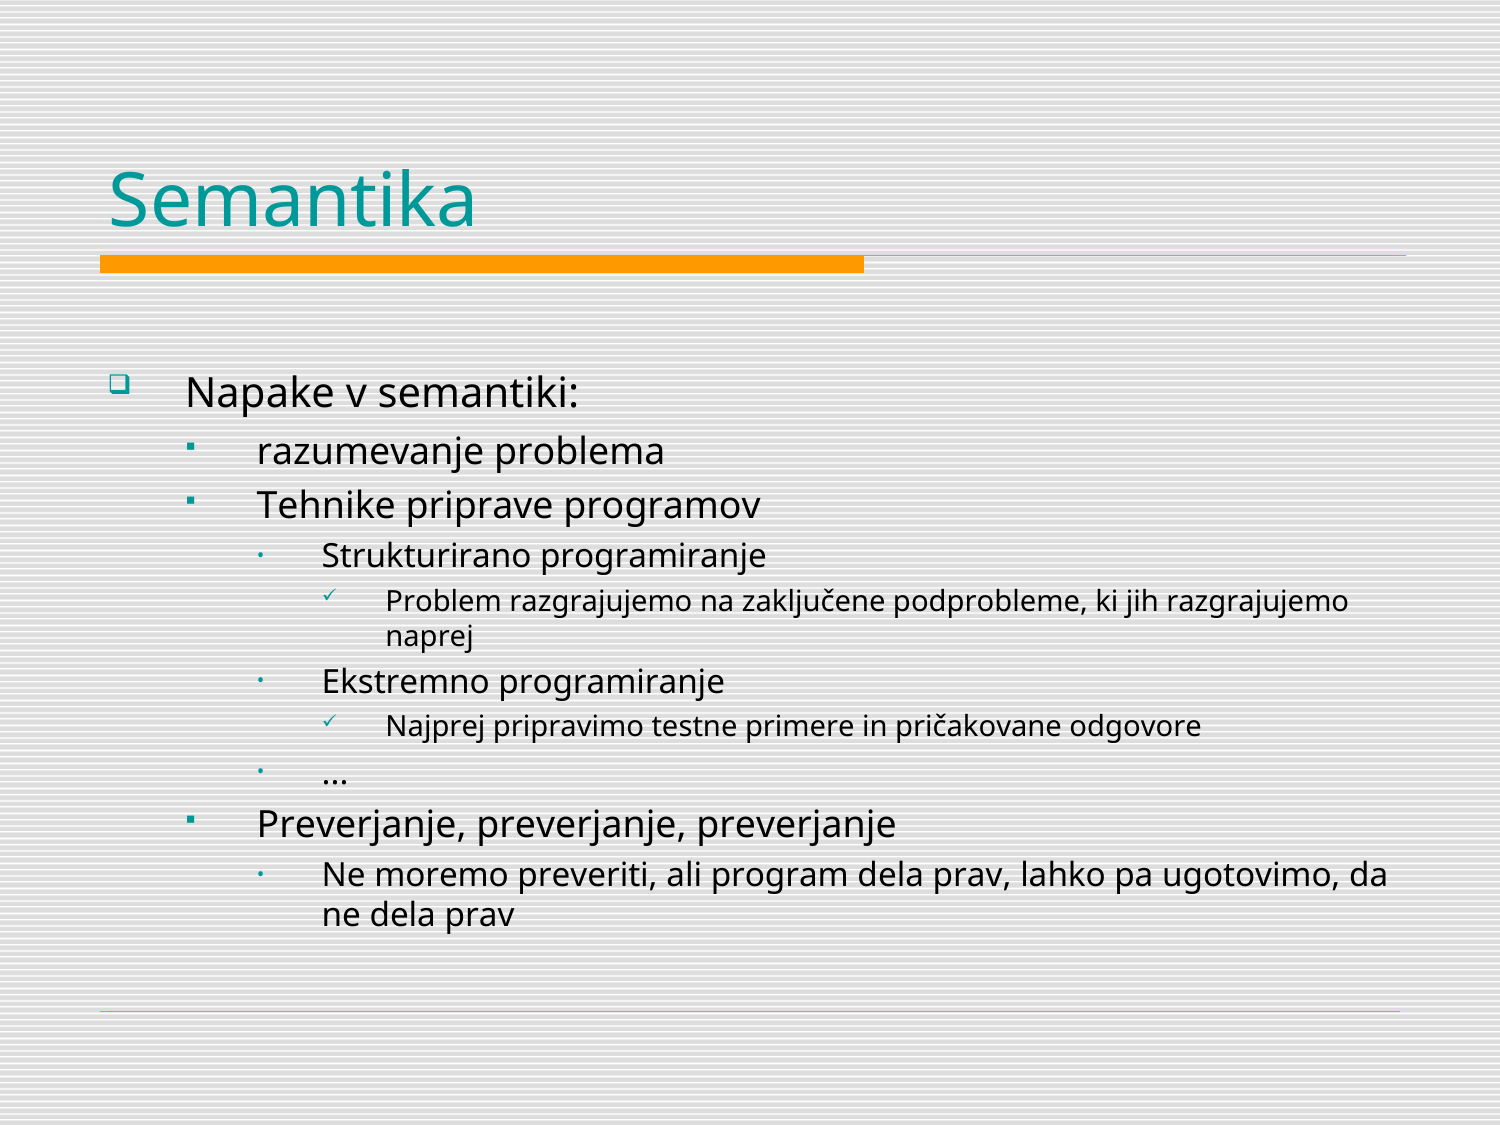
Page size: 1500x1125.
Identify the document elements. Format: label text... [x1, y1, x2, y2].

title Semantika [94, 49, 1407, 250]
picture [0, 0, 1500, 1125]
list Napake v semantiki: razumevanje problema Tehnike priprave programov Strukturirano programiranje Problem razgrajujemo na zaključene podprobleme, ki jih razgrajujemo naprej Ekstremno programiranje Najprej pripravimo testne primere in pričakovane odgovore ... Preverjanje, preverjanje, preverjanje Ne moremo preveriti, ali program dela prav, lahko pa ugotovimo, da ne dela prav [92, 287, 1406, 988]
